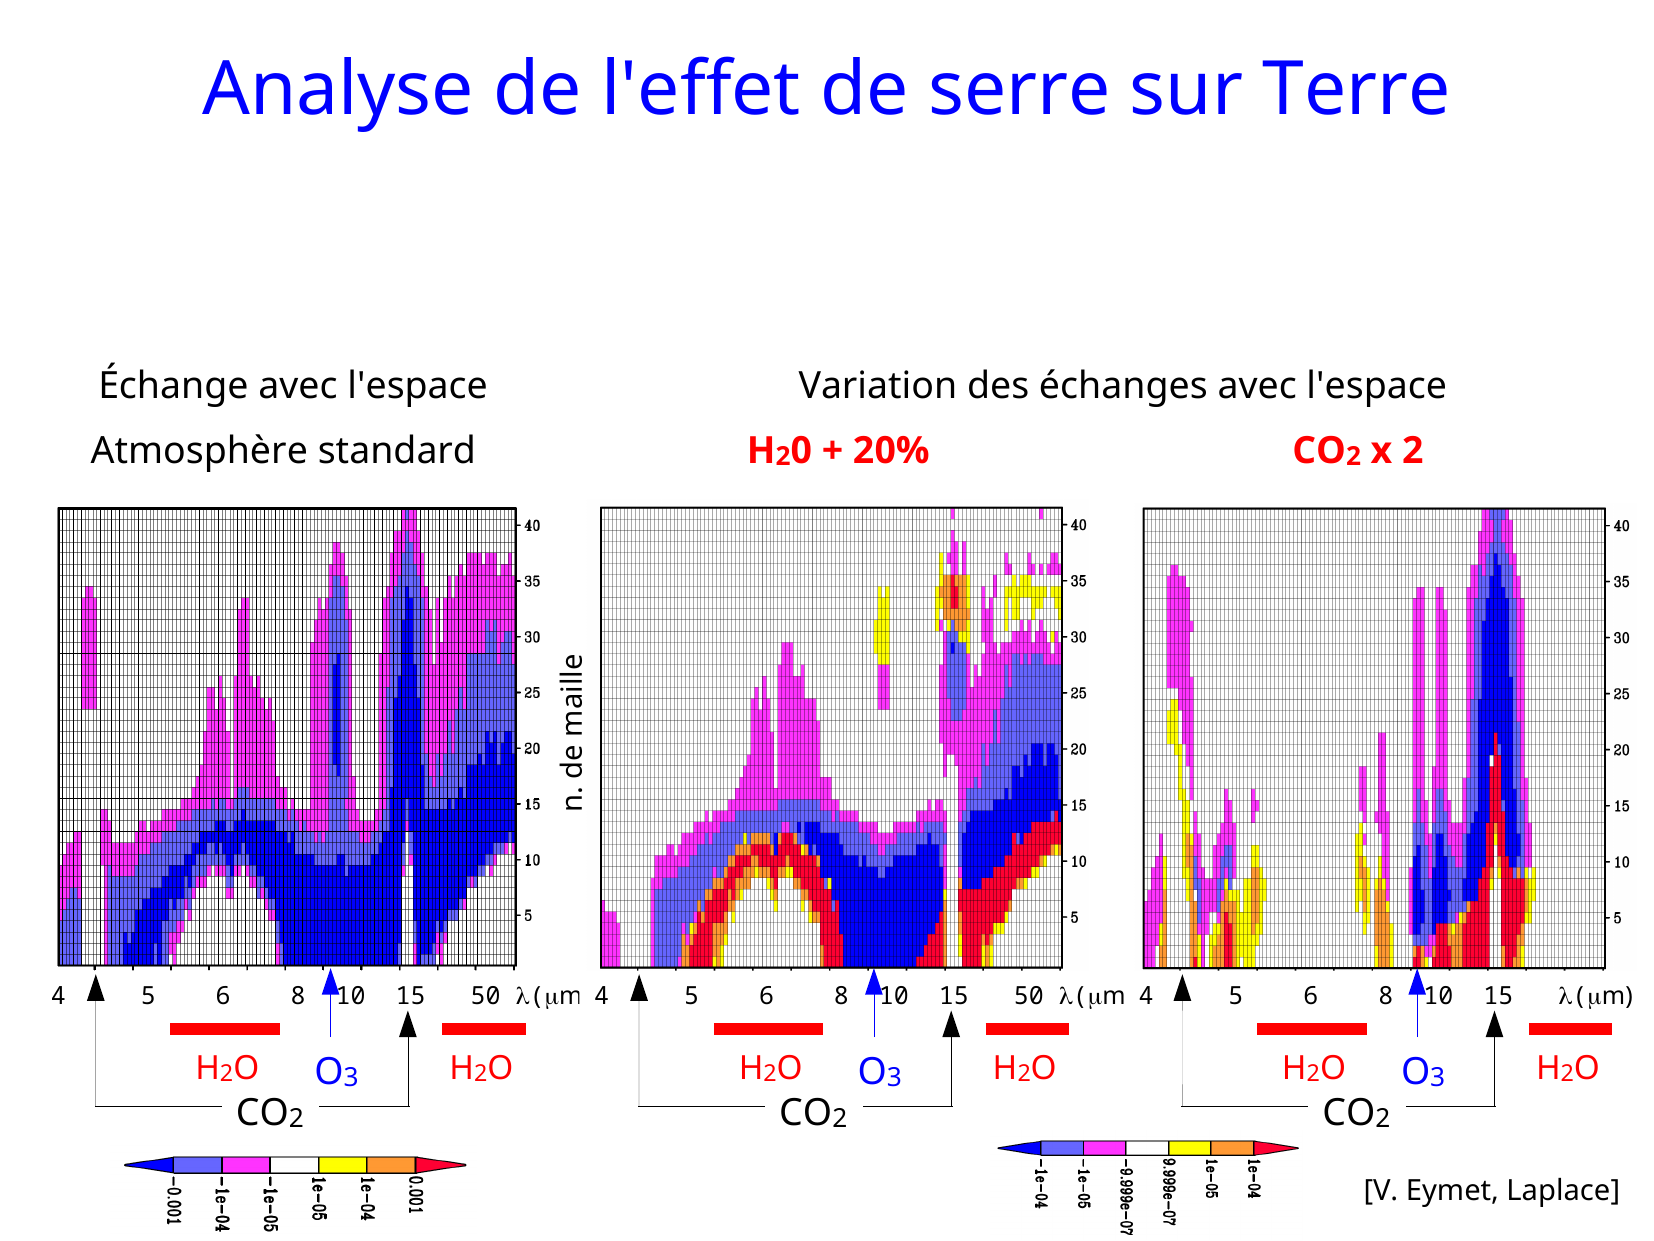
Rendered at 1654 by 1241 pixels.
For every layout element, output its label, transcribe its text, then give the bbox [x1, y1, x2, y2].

text_box CO2 [738, 1098, 889, 1145]
text_box H2O [412, 1036, 551, 1098]
text_box H2O [1244, 1036, 1383, 1098]
text_box O3 [296, 1037, 377, 1108]
text_box 4 5 6 8 10 15 (m) [1418, 970, 1654, 1019]
text_box n. de maille [543, 505, 586, 962]
text_box 4 5 6 8 10 15 50 (m) [36, 970, 330, 1019]
text_box 4 5 6 8 10 15 50 (m) [875, 970, 1123, 1019]
text_box 4 5 6 8 10 15 50 (m) [579, 970, 874, 1019]
text_box CO2 x 2 [1113, 415, 1603, 483]
text_box 4 5 6 8 10 15 50 (m) [331, 970, 579, 1019]
picture [110, 1138, 477, 1241]
text_box Échange avec l'espace [48, 350, 539, 415]
text_box 4 5 6 8 10 15 (m) [1123, 970, 1417, 1019]
text_box [V. Eymet, Laplace] [1296, 1161, 1636, 1226]
text_box O3 [1383, 1037, 1463, 1108]
text_box O3 [840, 1037, 920, 1108]
text_box H20 + 20% [593, 415, 1084, 483]
text_box H2O [955, 1036, 1094, 1098]
text_box CO2 [1281, 1098, 1432, 1145]
picture [586, 499, 1089, 970]
text_box Atmosphère standard [38, 415, 529, 480]
text_box H2O [158, 1036, 297, 1098]
picture [46, 502, 549, 970]
text_box H2O [1498, 1036, 1637, 1098]
text_box H2O [701, 1036, 840, 1098]
picture [990, 1130, 1303, 1241]
picture [1134, 503, 1637, 970]
text_box Variation des échanges avec l'espace [746, 350, 1500, 415]
text_box CO2 [194, 1098, 346, 1138]
title Analyse de l'effet de serre sur Terre [82, 16, 1571, 155]
